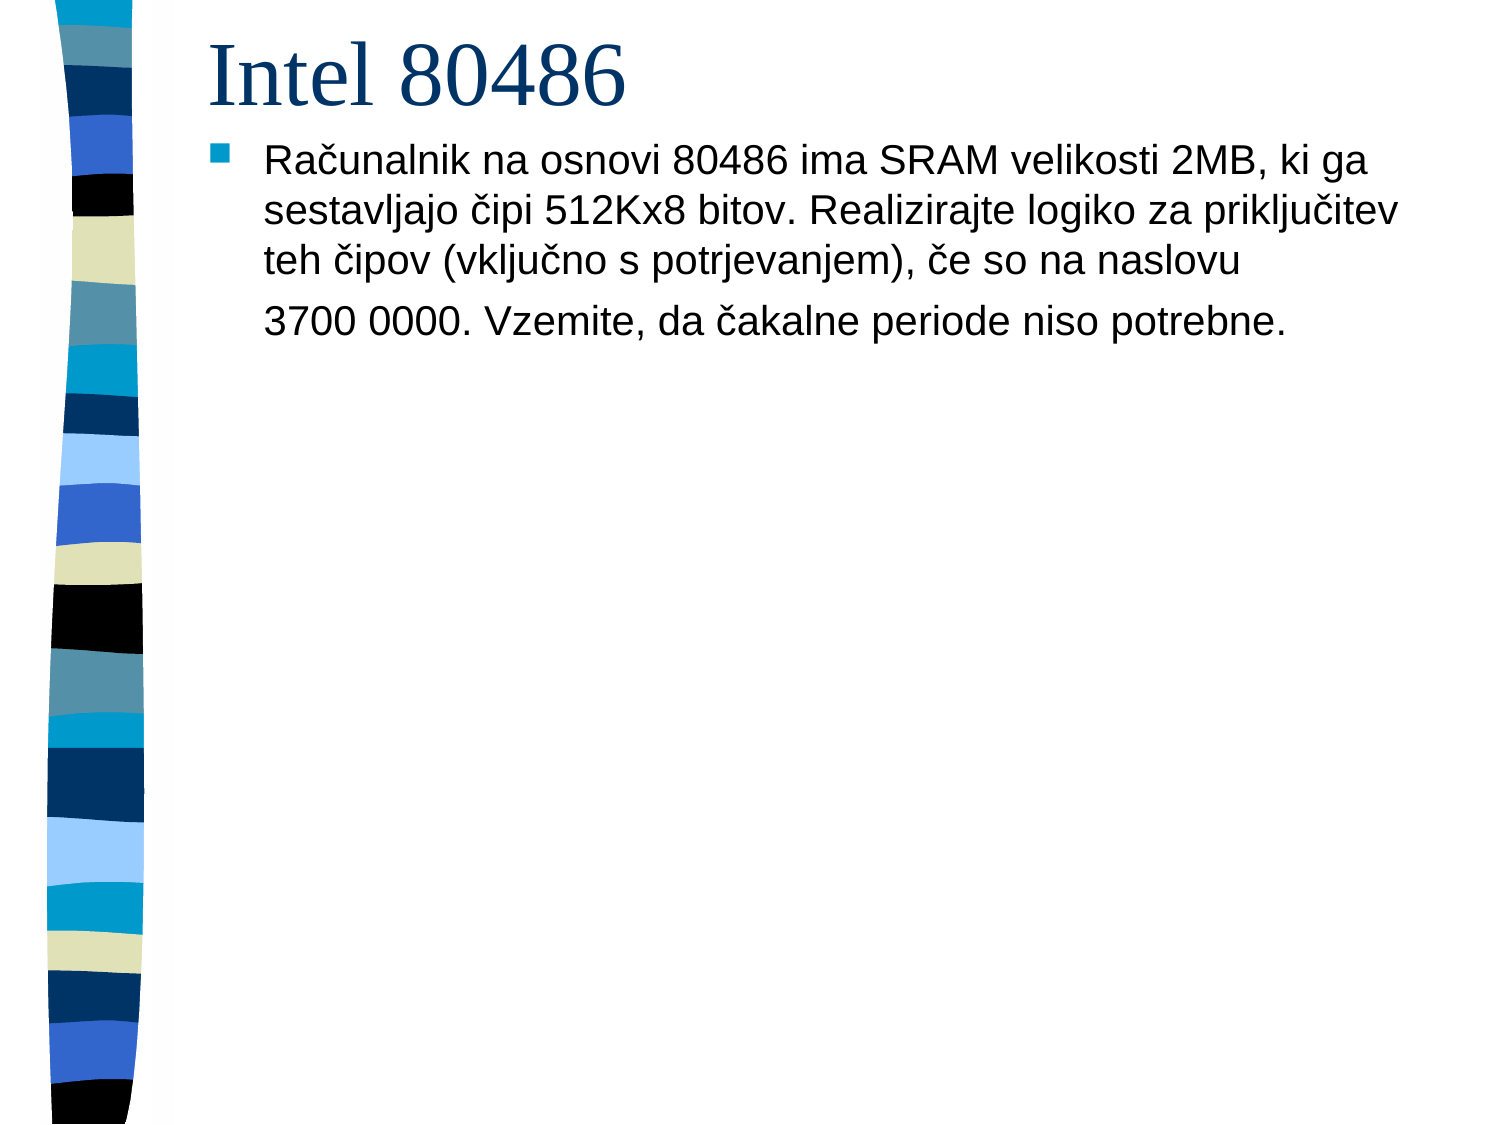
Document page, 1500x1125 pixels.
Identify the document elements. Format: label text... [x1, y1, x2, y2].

title Intel 80486 [192, 6, 1468, 125]
list Računalnik na osnovi 80486 ima SRAM velikosti 2MB, ki ga sestavljajo čipi 512Kx8 bitov. Realizirajte logiko za priključitev teh čipov (vključno s potrjevanjem), če so na naslovu 3700 0000. Vzemite, da čakalne periode niso potrebne. [192, 125, 1468, 1001]
